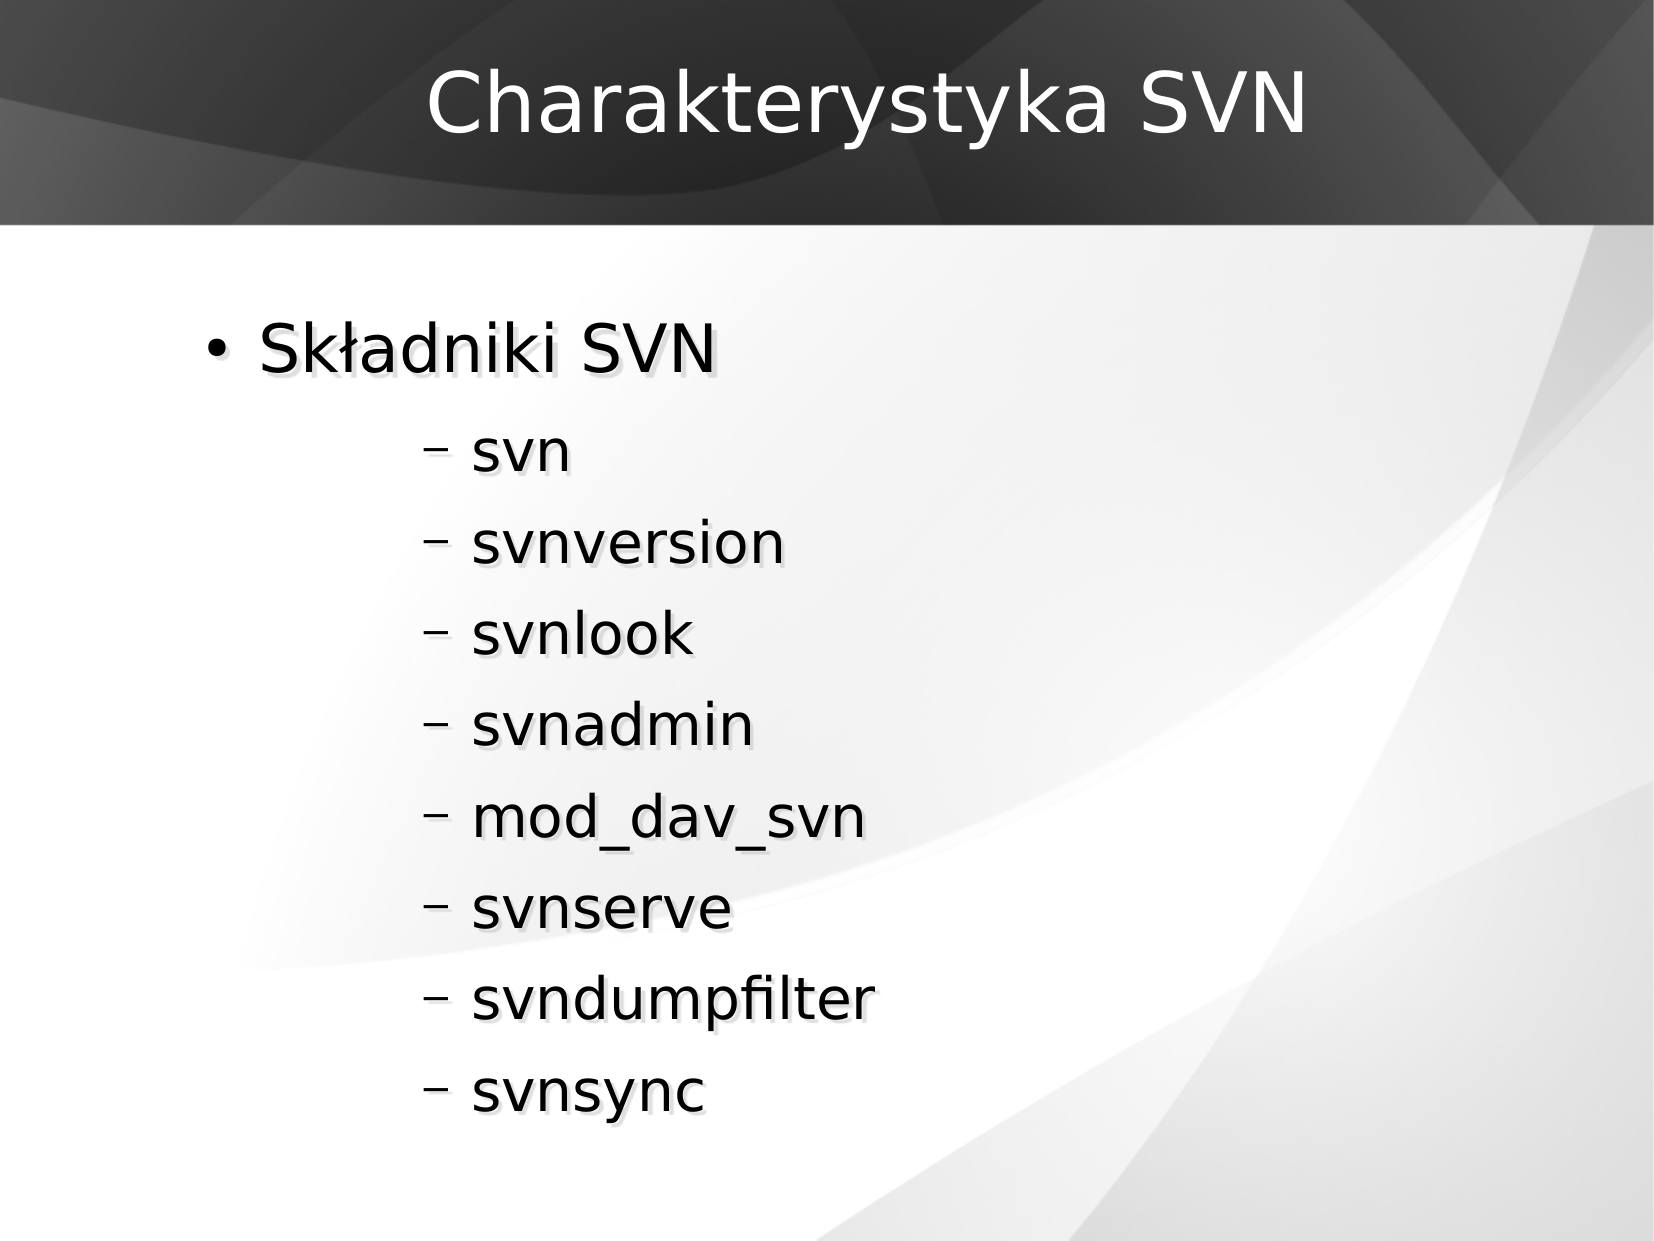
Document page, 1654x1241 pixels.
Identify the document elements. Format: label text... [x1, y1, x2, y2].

list Składniki SVN svn svnversion svnlook svnadmin mod_dav_svn svnserve svndumpfilter svnsync [187, 310, 1538, 1126]
picture [0, 0, 1654, 1241]
title Charakterystyka SVN [124, 0, 1613, 208]
